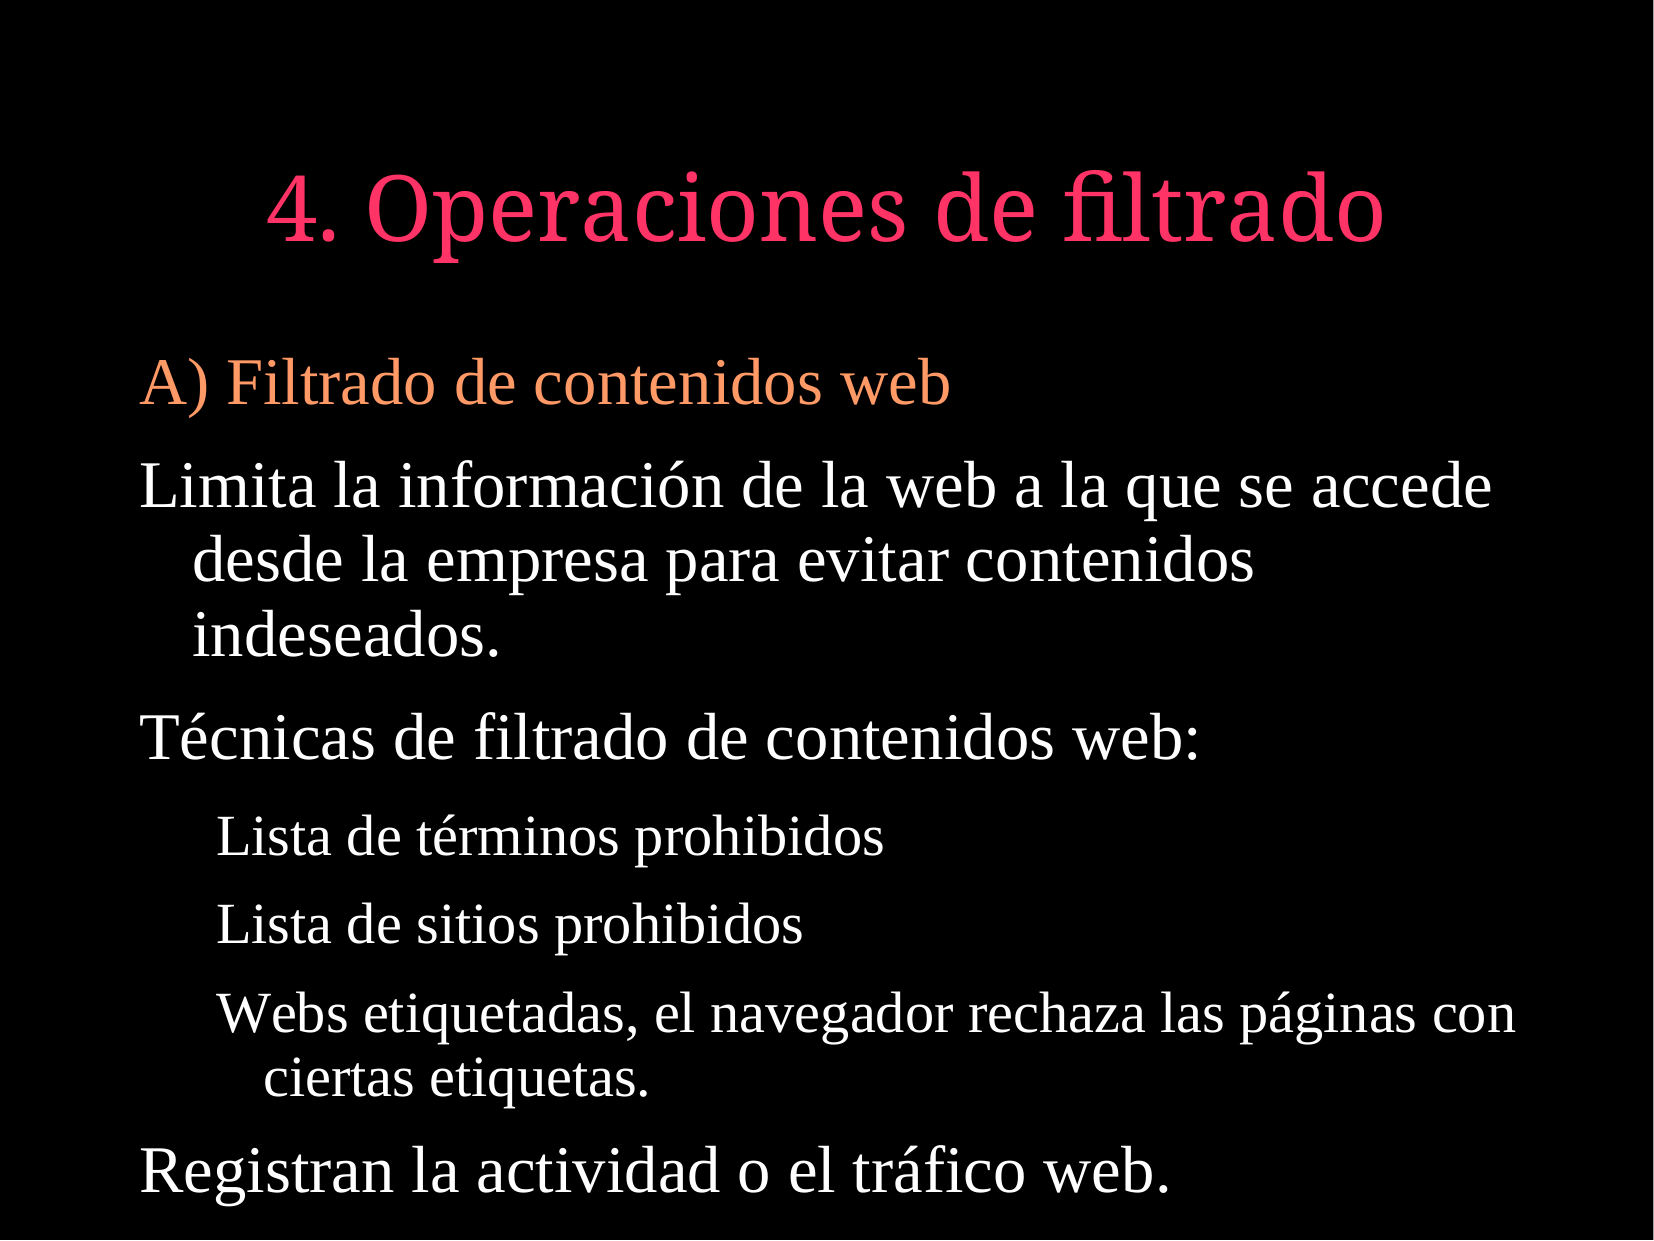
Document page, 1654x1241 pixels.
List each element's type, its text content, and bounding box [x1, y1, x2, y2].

title 4. Operaciones de filtrado [121, 102, 1534, 311]
list A) Filtrado de contenidos web Limita la información de la web a la que se accede desde la empresa para evitar contenidos indeseados. Técnicas de filtrado de contenidos web: Lista de términos prohibidos Lista de sitios prohibidos Webs etiquetadas, el navegador rechaza las páginas con ciertas etiquetas. Registran la actividad o el tráfico web. [121, 344, 1534, 1211]
